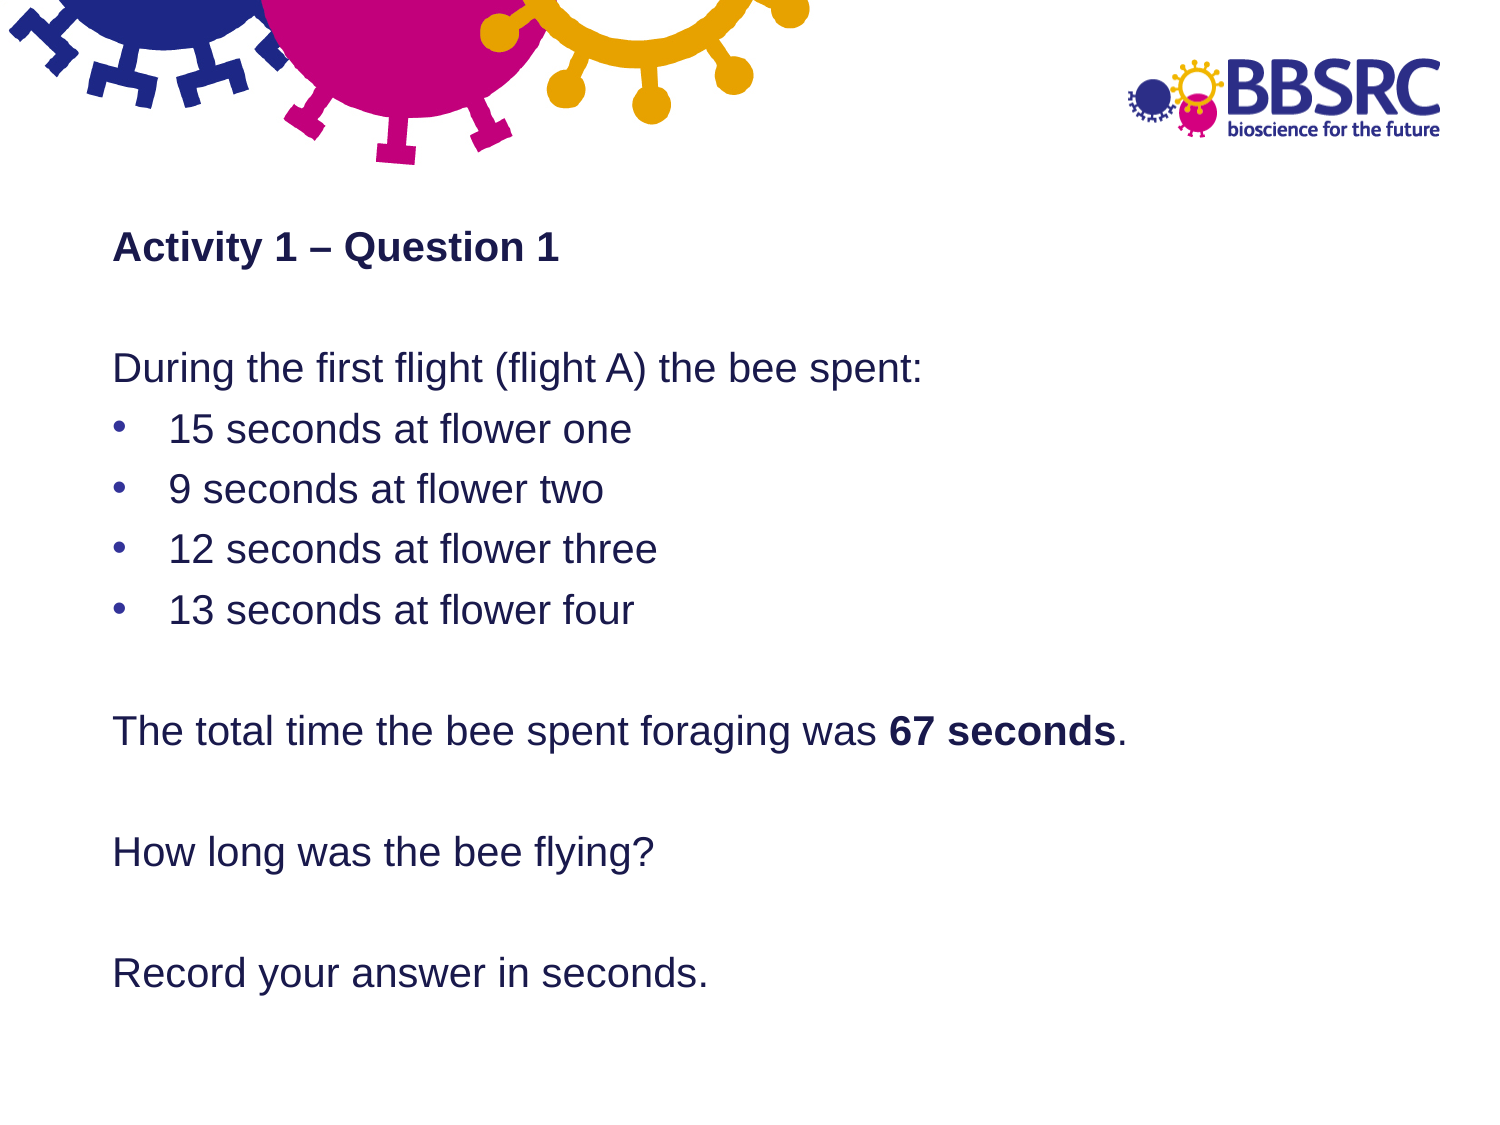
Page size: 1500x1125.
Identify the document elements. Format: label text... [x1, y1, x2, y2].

list Activity 1 – Question 1 During the first flight (flight A) the bee spent: 15 seconds at flower one 9 seconds at flower two 12 seconds at flower three 13 seconds at flower four The total time the bee spent foraging was 67 seconds. How long was the bee flying? Record your answer in seconds. [112, 219, 1377, 1012]
